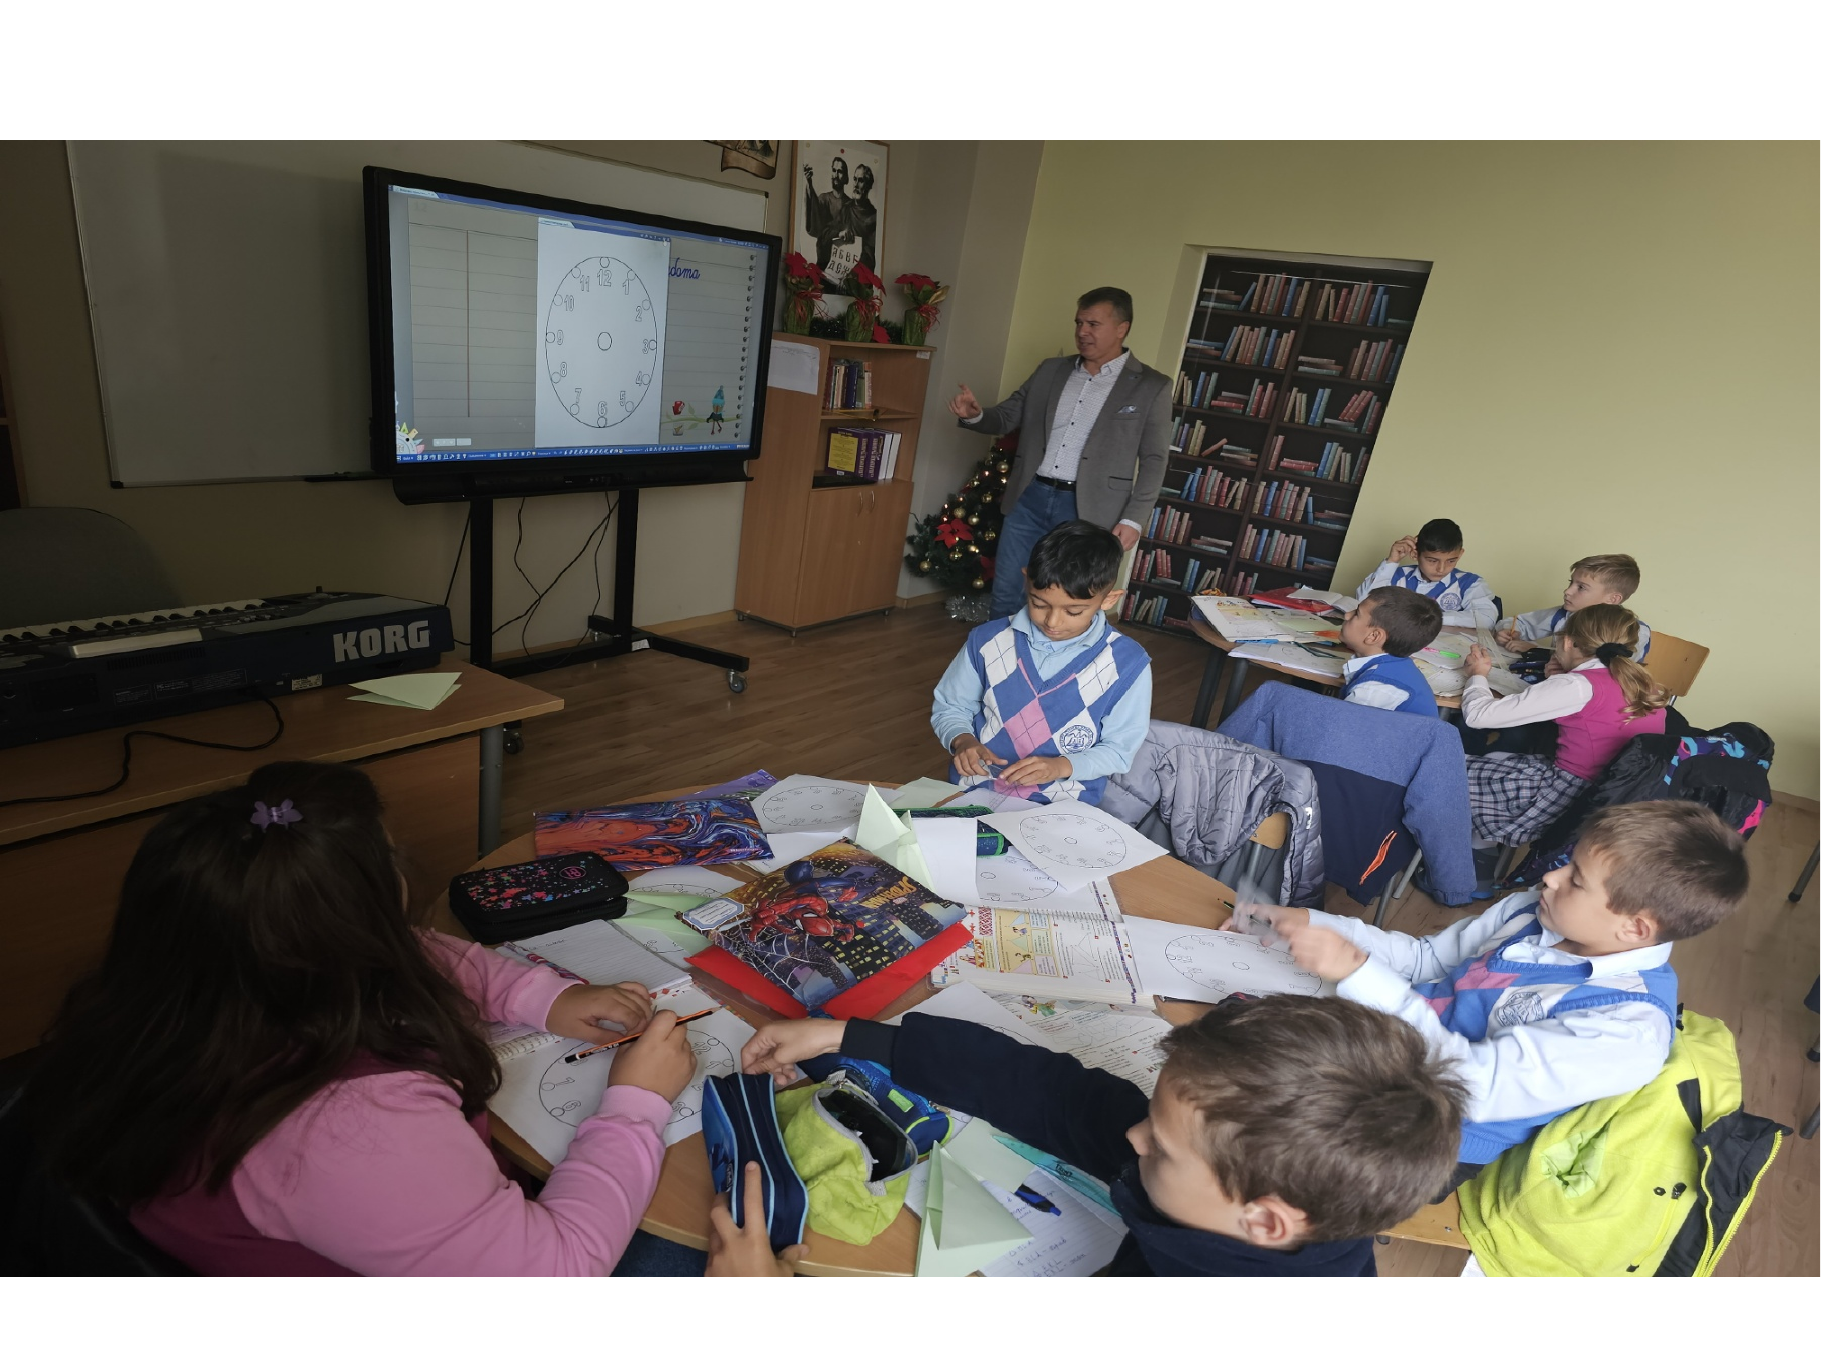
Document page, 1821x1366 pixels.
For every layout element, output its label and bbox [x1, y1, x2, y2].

picture [0, 140, 1821, 1277]
